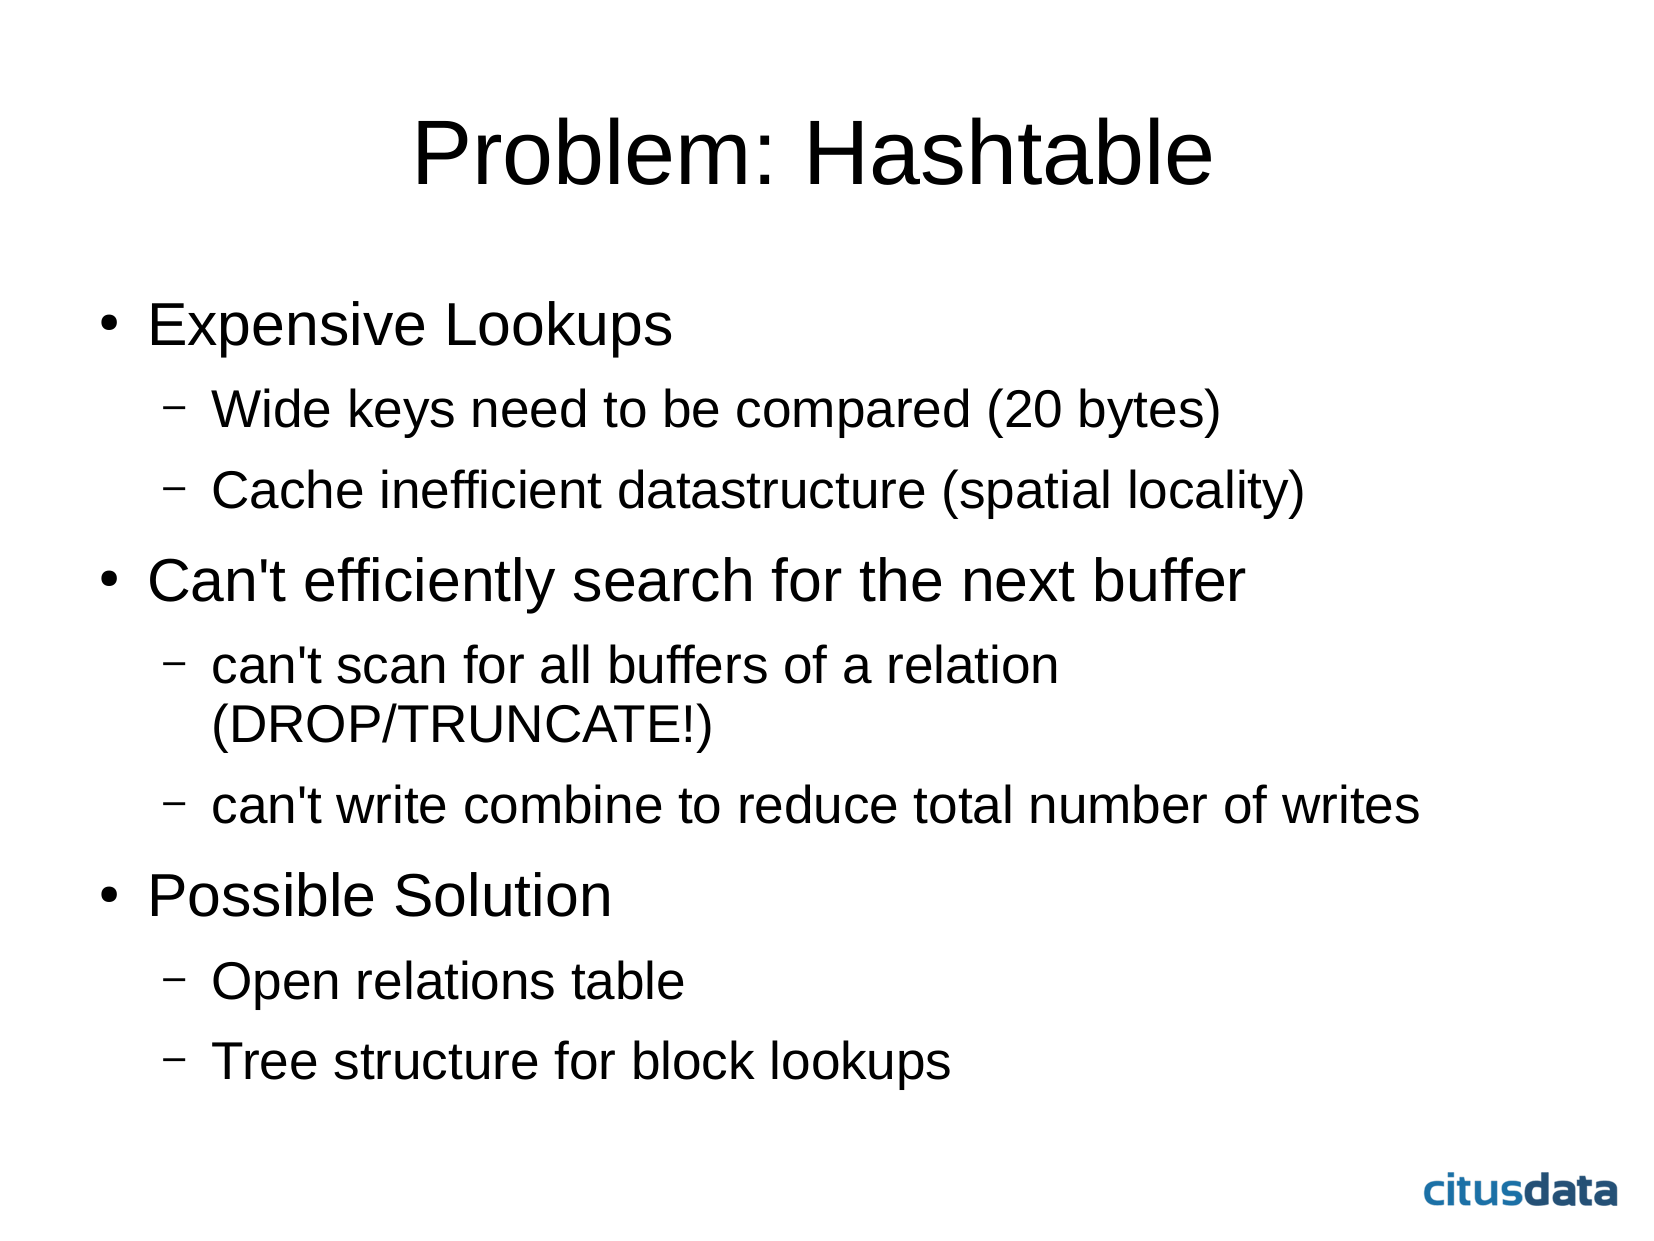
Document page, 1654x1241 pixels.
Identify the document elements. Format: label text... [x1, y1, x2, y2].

picture [1420, 1167, 1622, 1209]
list Expensive Lookups Wide keys need to be compared (20 bytes) Cache inefficient datastructure (spatial locality) Can't efficiently search for the next buffer can't scan for all buffers of a relation (DROP/TRUNCATE!) can't write combine to reduce total number of writes Possible Solution Open relations table Tree structure for block lookups [82, 290, 1571, 1096]
title Problem: Hashtable [82, 49, 1571, 257]
